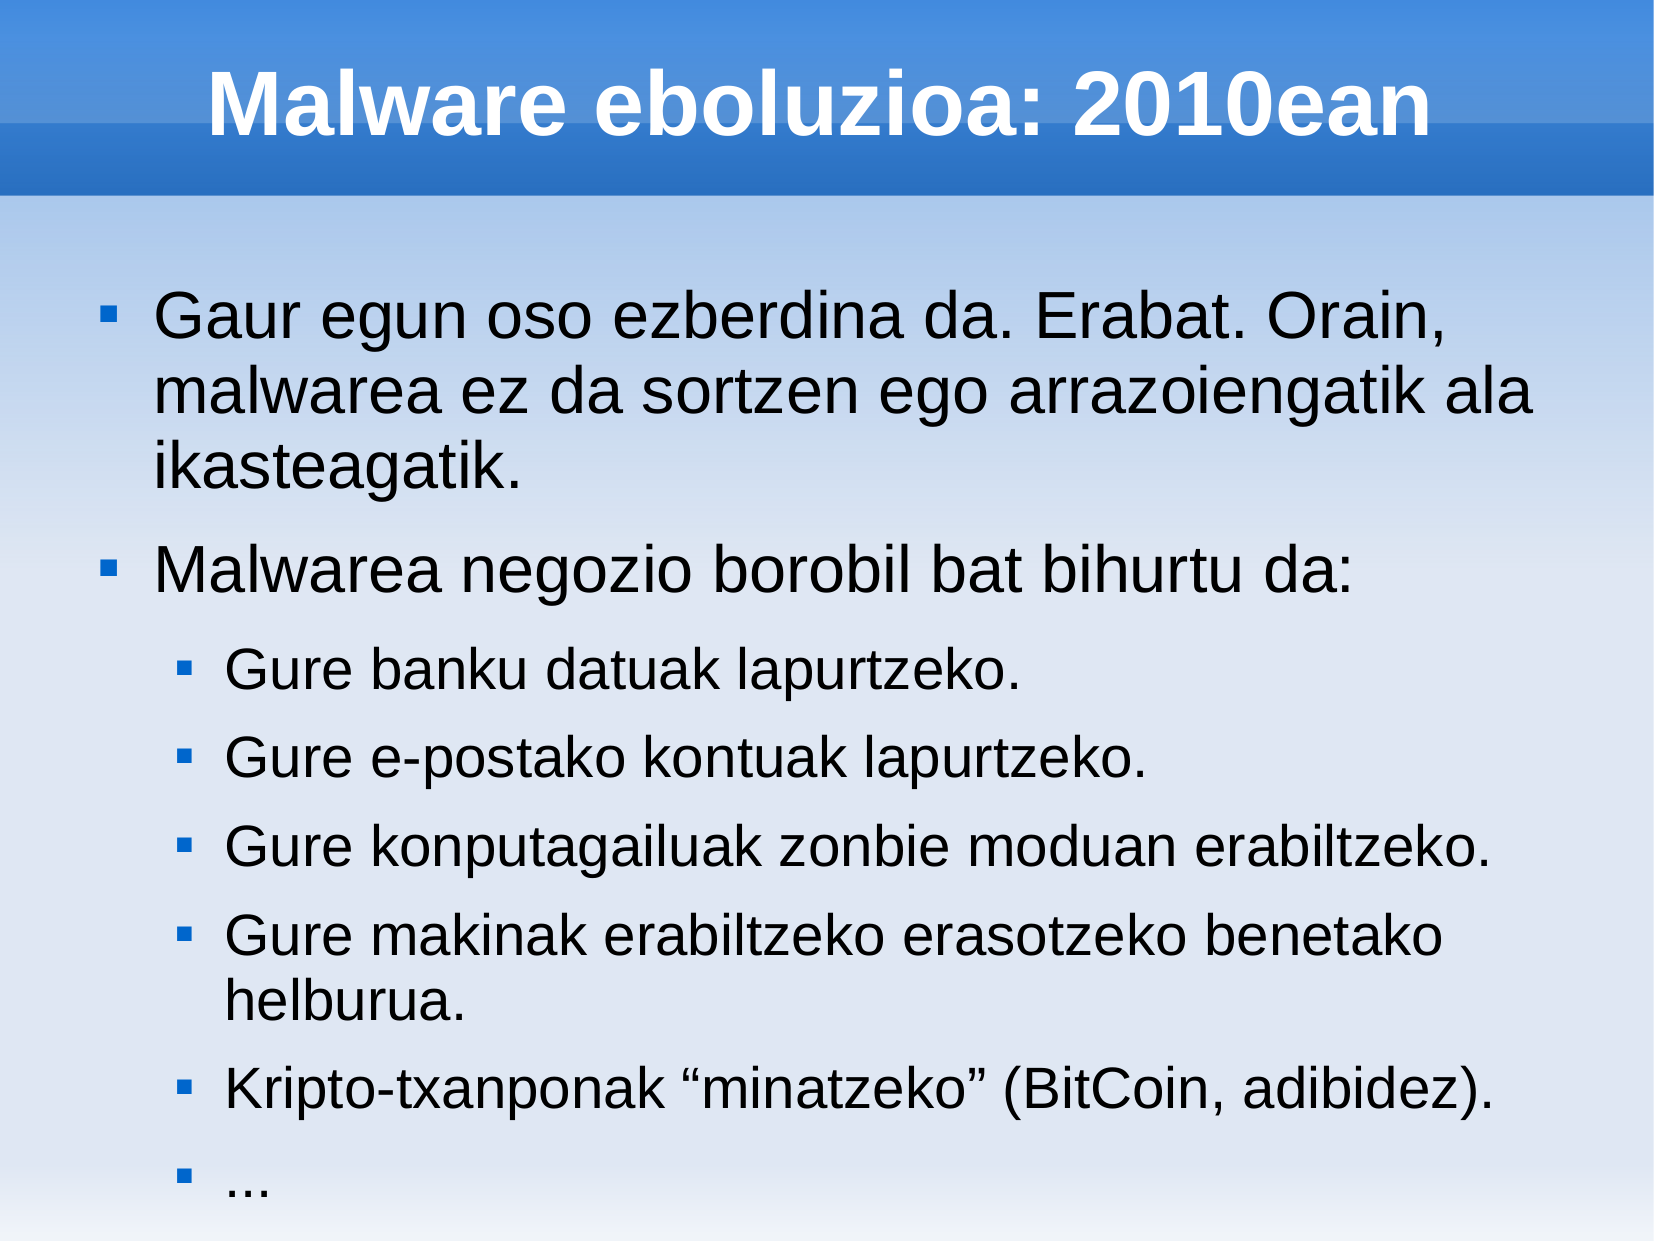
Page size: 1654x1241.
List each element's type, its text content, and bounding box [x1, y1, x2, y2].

title Malware eboluzioa: 2010ean [76, 0, 1565, 208]
list Gaur egun oso ezberdina da. Erabat. Orain, malwarea ez da sortzen ego arrazoiengatik ala ikasteagatik. Malwarea negozio borobil bat bihurtu da: Gure banku datuak lapurtzeko. Gure e-postako kontuak lapurtzeko. Gure konputagailuak zonbie moduan erabiltzeko. Gure makinak erabiltzeko erasotzeko benetako helburua. Kripto-txanponak “minatzeko” (BitCoin, adibidez). ... [82, 278, 1571, 1210]
picture [0, 0, 1654, 1241]
